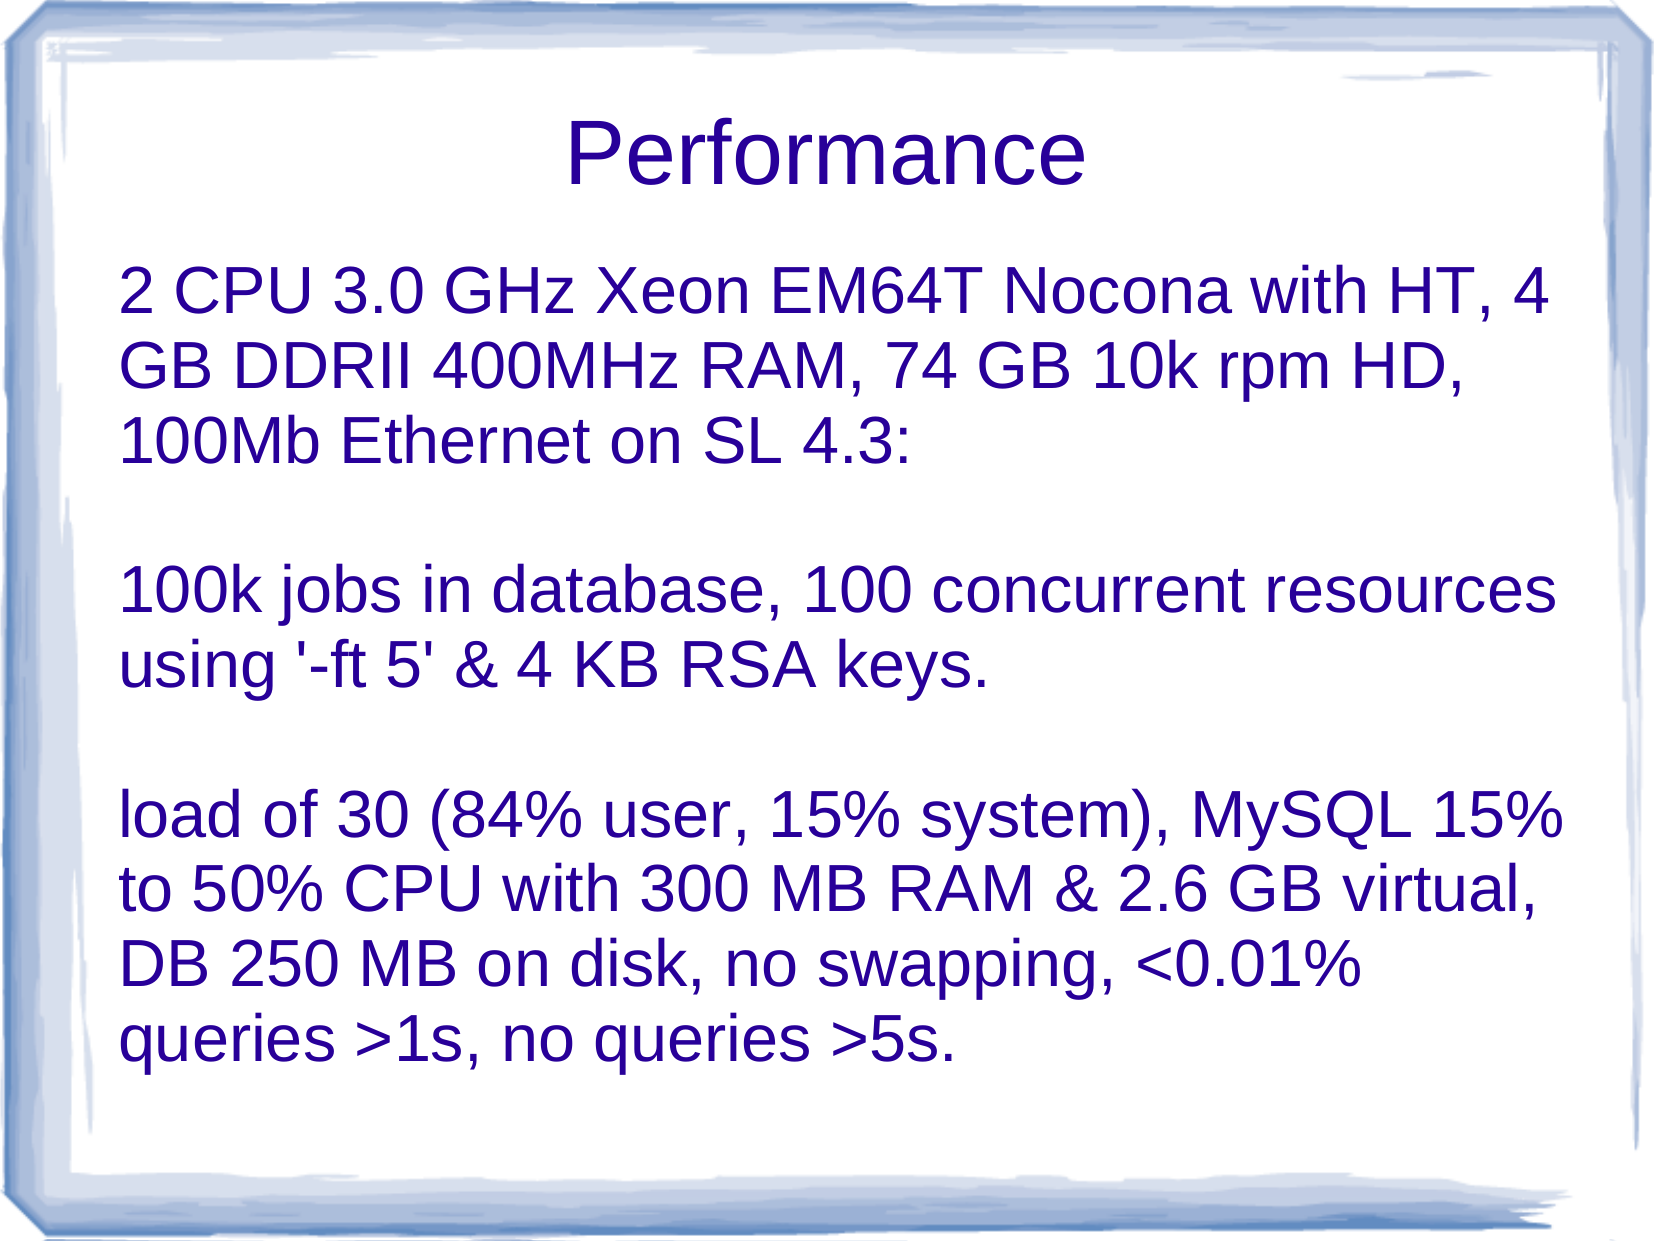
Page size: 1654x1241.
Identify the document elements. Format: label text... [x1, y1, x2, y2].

subtitle 2 CPU 3.0 GHz Xeon EM64T Nocona with HT, 4 GB DDRII 400MHz RAM, 74 GB 10k rpm HD, 100Mb Ethernet on SL 4.3: 100k jobs in database, 100 concurrent resources using '-ft 5' & 4 KB RSA keys. load of 30 (84% user, 15% system), MySQL 15% to 50% CPU with 300 MB RAM & 2.6 GB virtual, DB 250 MB on disk, no swapping, <0.01% queries >1s, no queries >5s. [118, 236, 1571, 1093]
title Performance [82, 56, 1571, 250]
picture [0, 0, 1654, 1241]
